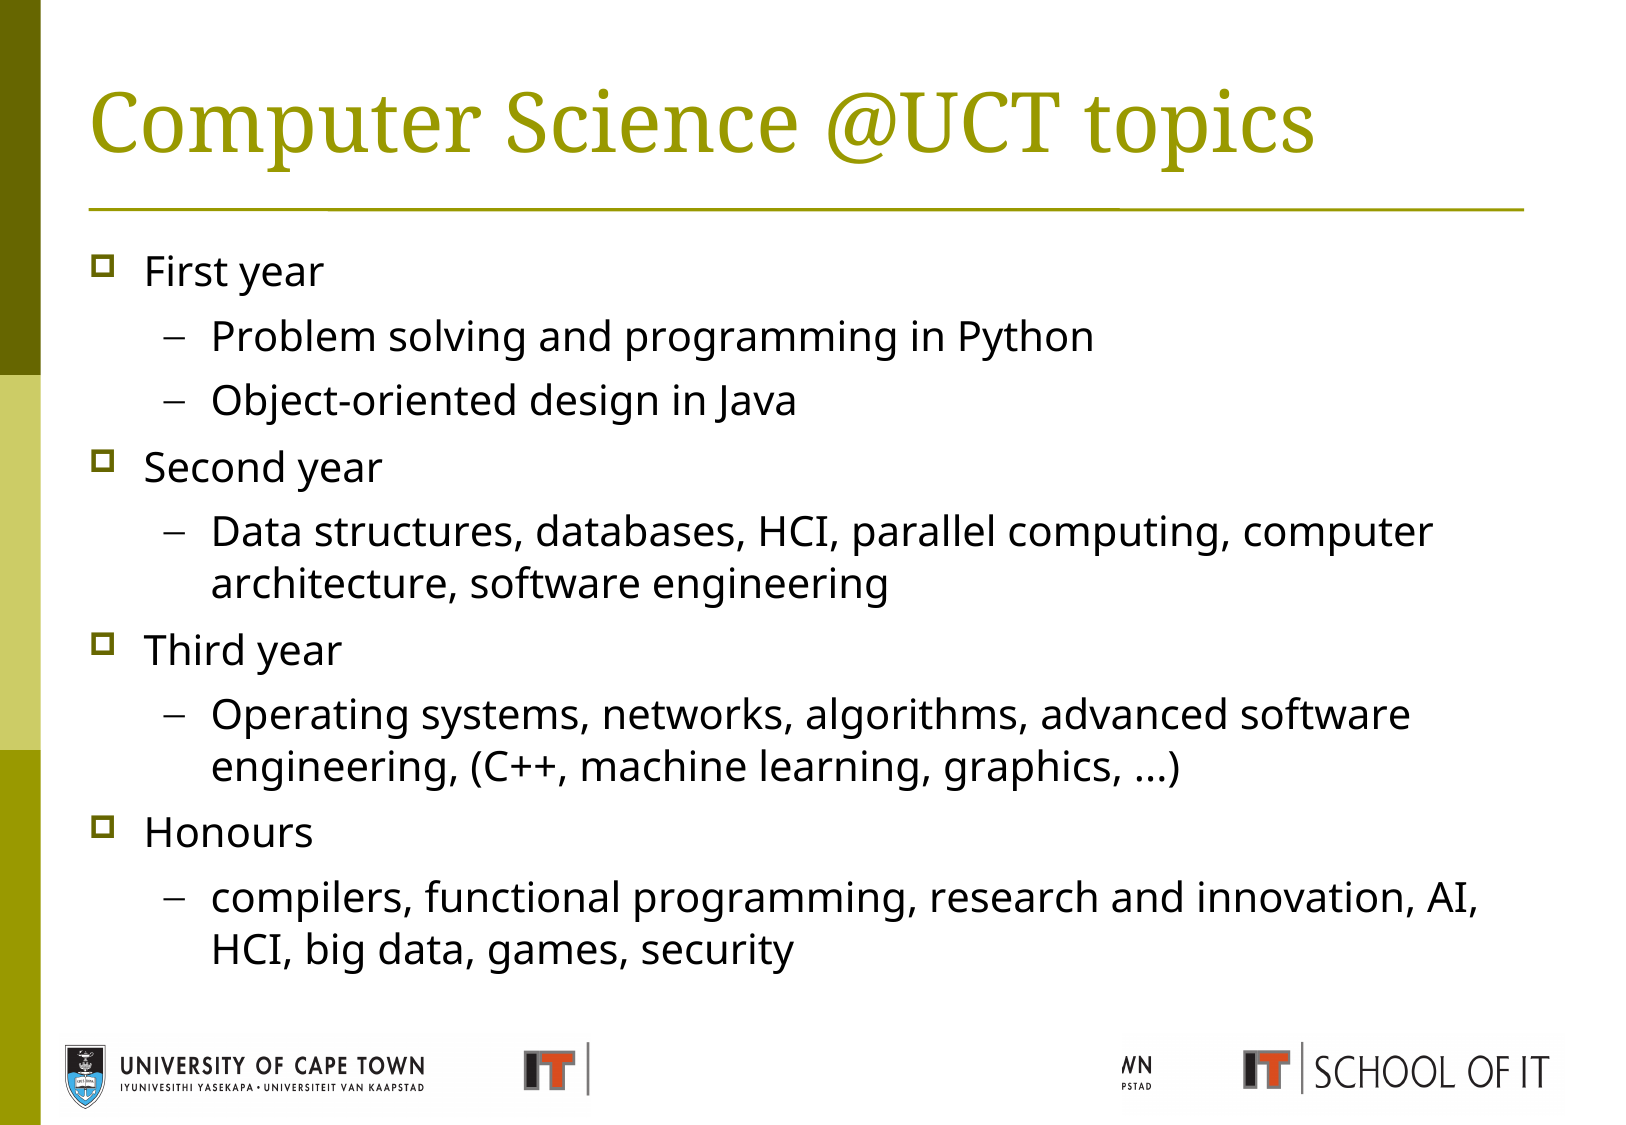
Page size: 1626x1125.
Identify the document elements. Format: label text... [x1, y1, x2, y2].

title Computer Science @UCT topics [73, 11, 1536, 178]
list First year Problem solving and programming in Python Object-oriented design in Java Second year Data structures, databases, HCI, parallel computing, computer architecture, software engineering Third year Operating systems, networks, algorithms, advanced software engineering, (C++, machine learning, graphics, ...) Honours compilers, functional programming, research and innovation, AI, HCI, big data, games, security [73, 233, 1536, 975]
